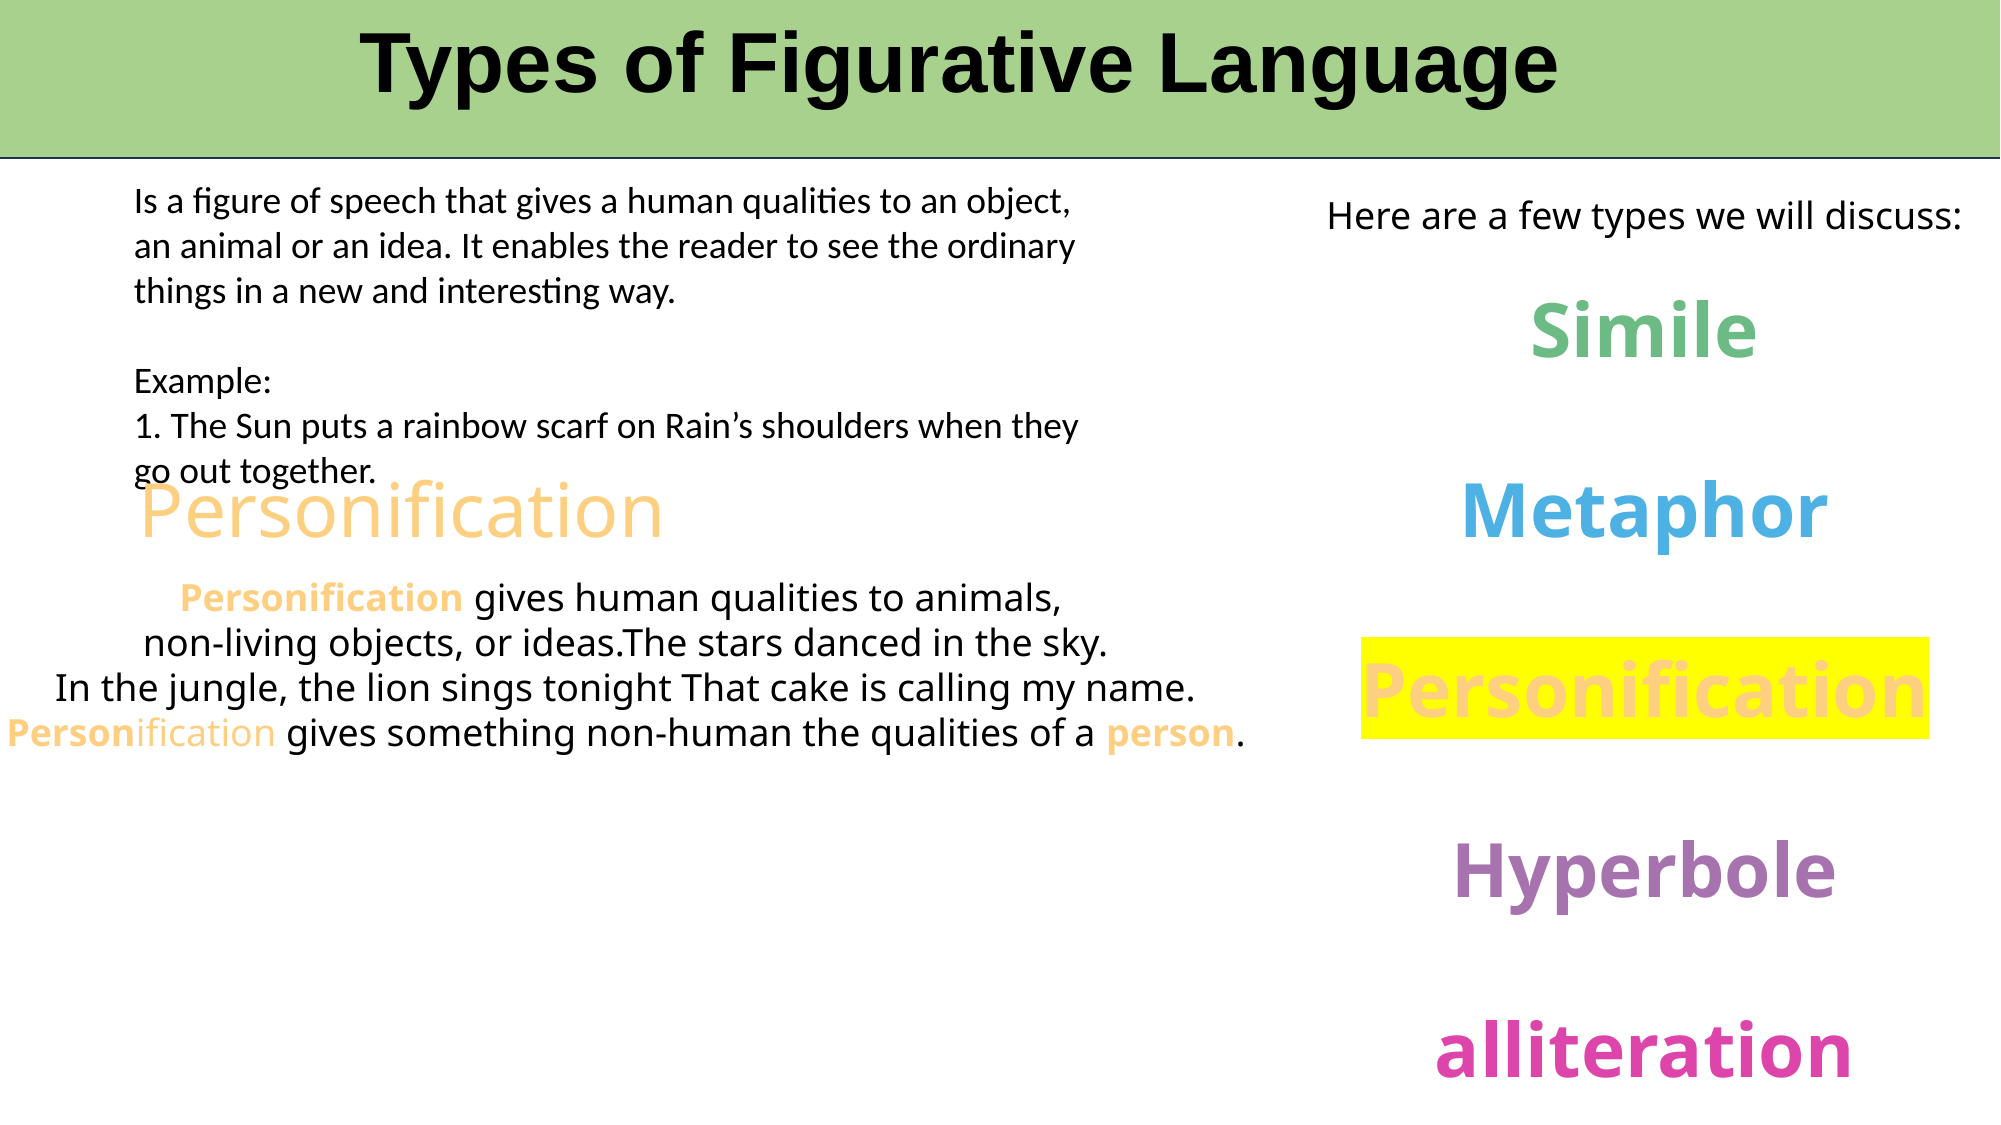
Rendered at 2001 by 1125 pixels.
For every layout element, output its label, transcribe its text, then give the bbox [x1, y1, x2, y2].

text_box Here are a few types we will discuss: Simile Metaphor Personification Hyperbole alliteration [1018, 180, 2000, 1125]
text_box Types of Figurative Language [344, 0, 1620, 159]
text_box [0, 0, 344, 158]
text_box Personification [123, 431, 1473, 595]
text_box [1620, 0, 2000, 158]
text_box Is a figure of speech that gives a human qualities to an object, an animal or an idea. It enables the reader to see the ordinary things in a new and interesting way. Example: 1. The Sun puts a rainbow scarf on Rain’s shoulders when they go out together. [119, 168, 1119, 499]
text_box Personification gives human qualities to animals, non-living objects, or ideas.The stars danced in the sky. In the jungle, the lion sings tonight That cake is calling my name. Personification gives something non-human the qualities of a person. [0, 562, 1252, 812]
